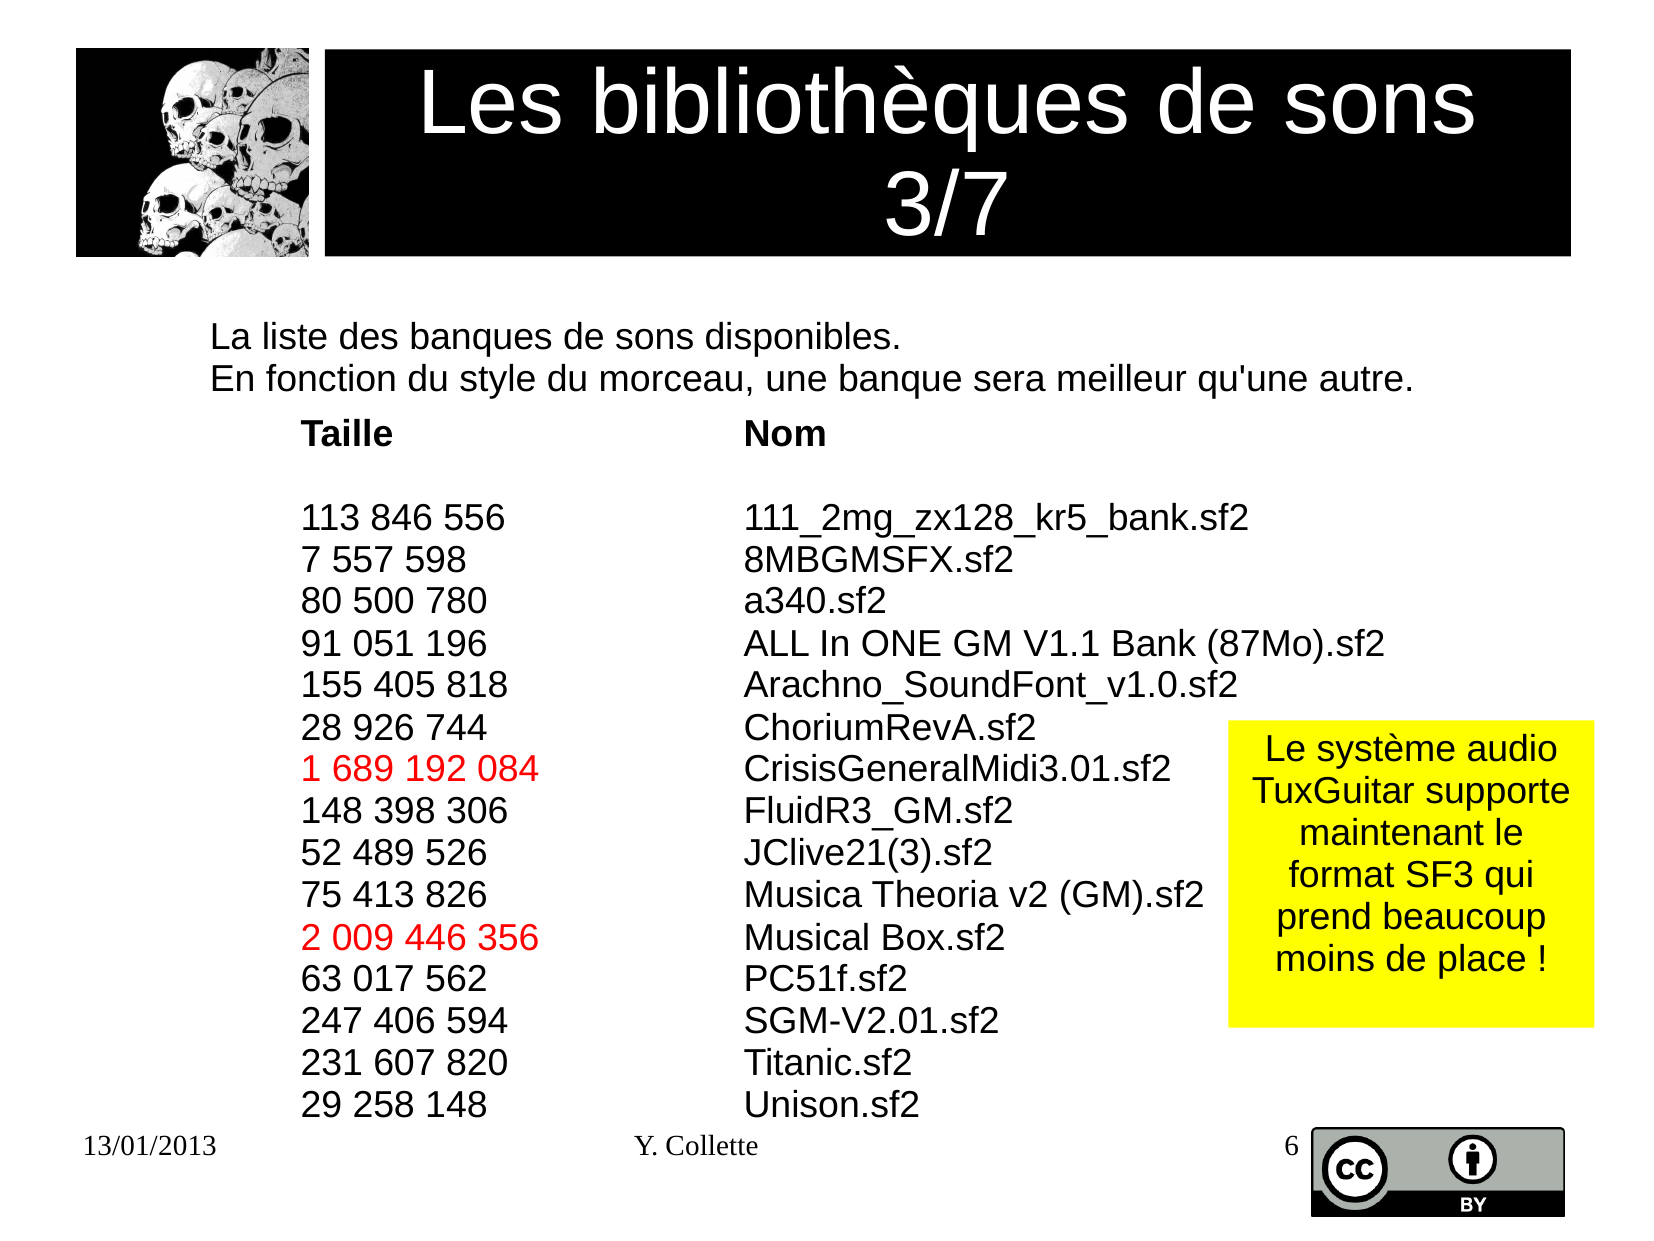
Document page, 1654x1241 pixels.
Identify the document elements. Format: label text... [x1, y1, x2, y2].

picture [1311, 1127, 1565, 1217]
picture [76, 48, 309, 257]
text_box Le système audio TuxGuitar supporte maintenant le format SF3 qui prend beaucoup moins de place ! [1228, 720, 1595, 1028]
title Les bibliothèques de sons 3/7 [324, 49, 1571, 257]
text_box Taille Nom 113 846 556 111_2mg_zx128_kr5_bank.sf2 7 557 598 8MBGMSFX.sf2 80 500 780 a340.sf2 91 051 196 ALL In ONE GM V1.1 Bank (87Mo).sf2 155 405 818 Arachno_SoundFont_v1.0.sf2 28 926 744 ChoriumRevA.sf2 1 689 192 084 CrisisGeneralMidi3.01.sf2 148 398 306 FluidR3_GM.sf2 52 489 526 JClive21(3).sf2 75 413 826 Musica Theoria v2 (GM).sf2 2 009 446 356 Musical Box.sf2 63 017 562 PC51f.sf2 247 406 594 SGM-V2.01.sf2 231 607 820 Titanic.sf2 29 258 148 Unison.sf2 [285, 407, 1417, 1134]
text_box La liste des banques de sons disponibles. En fonction du style du morceau, une banque sera meilleur qu'une autre. [194, 307, 1434, 407]
